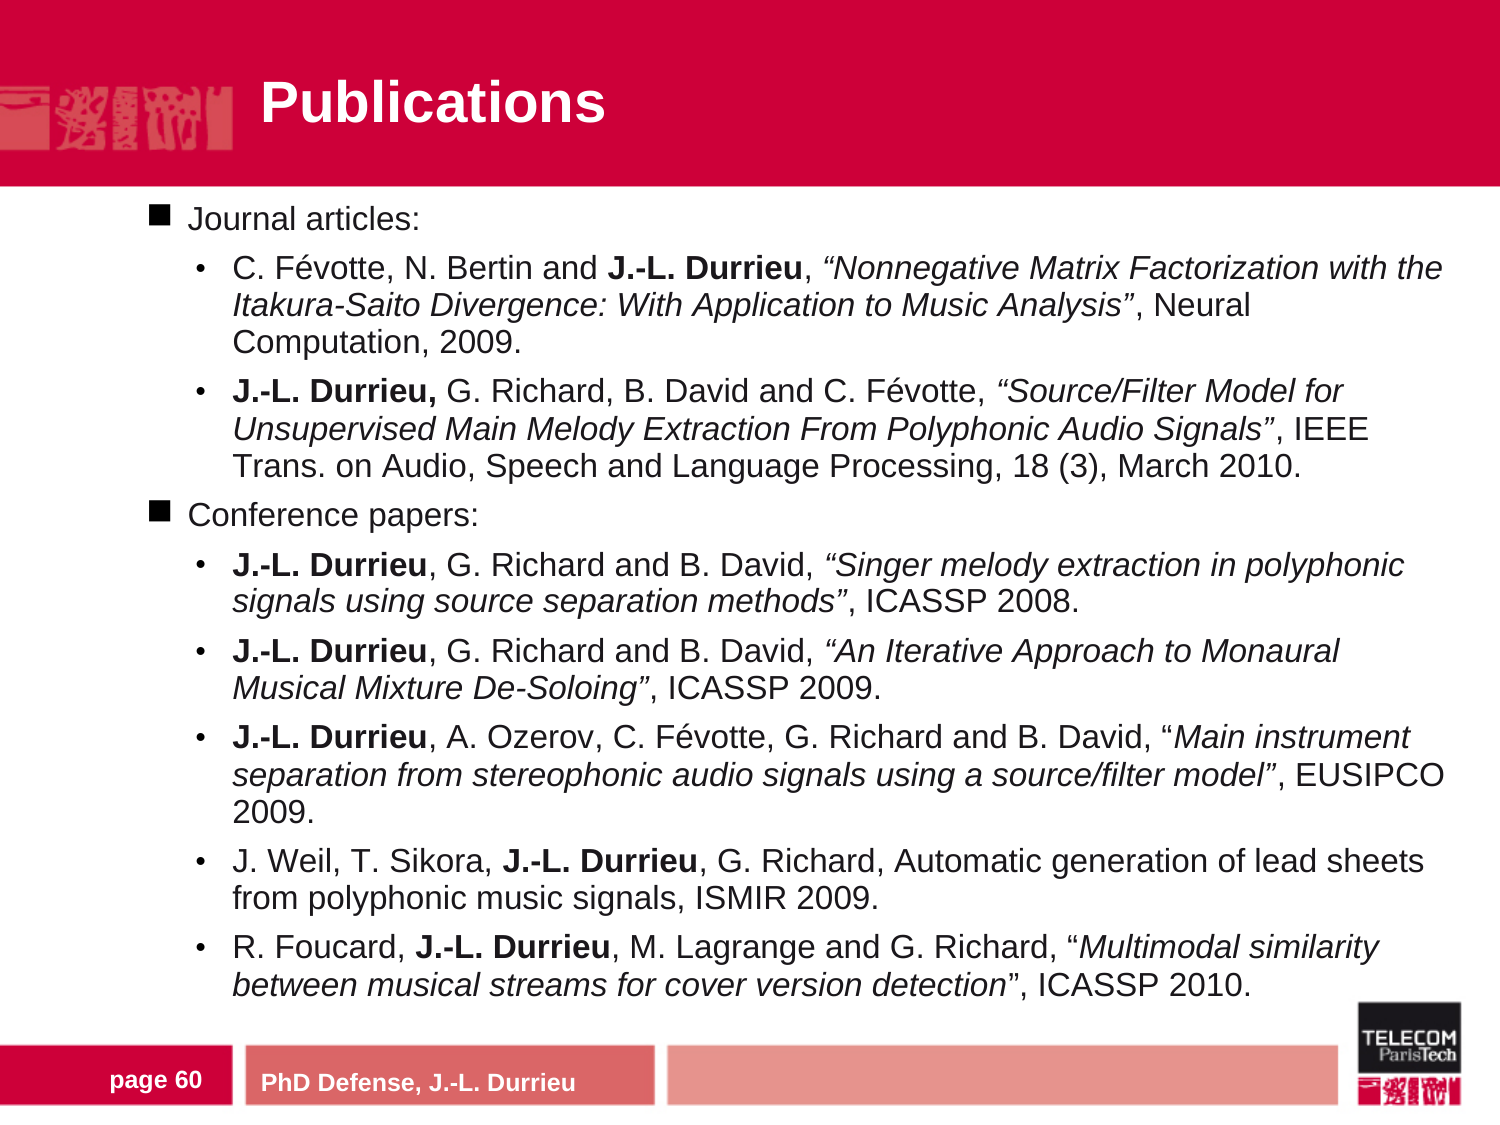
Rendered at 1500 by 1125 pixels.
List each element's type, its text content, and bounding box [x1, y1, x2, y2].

title Publications [245, 23, 1459, 181]
picture [0, 0, 1500, 1125]
list Journal articles: C. Févotte, N. Bertin and J.-L. Durrieu, “Nonnegative Matrix Factorization with the Itakura-Saito Divergence: With Application to Music Analysis”, Neural Computation, 2009. J.-L. Durrieu, G. Richard, B. David and C. Févotte, “Source/Filter Model for Unsupervised Main Melody Extraction From Polyphonic Audio Signals”, IEEE Trans. on Audio, Speech and Language Processing, 18 (3), March 2010. Conference papers: J.-L. Durrieu, G. Richard and B. David, “Singer melody extraction in polyphonic signals using source separation methods”, ICASSP 2008. J.-L. Durrieu, G. Richard and B. David, “An Iterative Approach to Monaural Musical Mixture De-Soloing”, ICASSP 2009. J.-L. Durrieu, A. Ozerov, C. Févotte, G. Richard and B. David, “Main instrument separation from stereophonic audio signals using a source/filter model”, EUSIPCO 2009. J. Weil, T. Sikora, J.-L. Durrieu, G. Richard, Automatic generation of lead sheets from polyphonic music signals, ISMIR 2009. R. Foucard, J.-L. Durrieu, M. Lagrange and G. Richard, “Multimodal similarity between musical streams for cover version detection”, ICASSP 2010. [150, 199, 1447, 1027]
